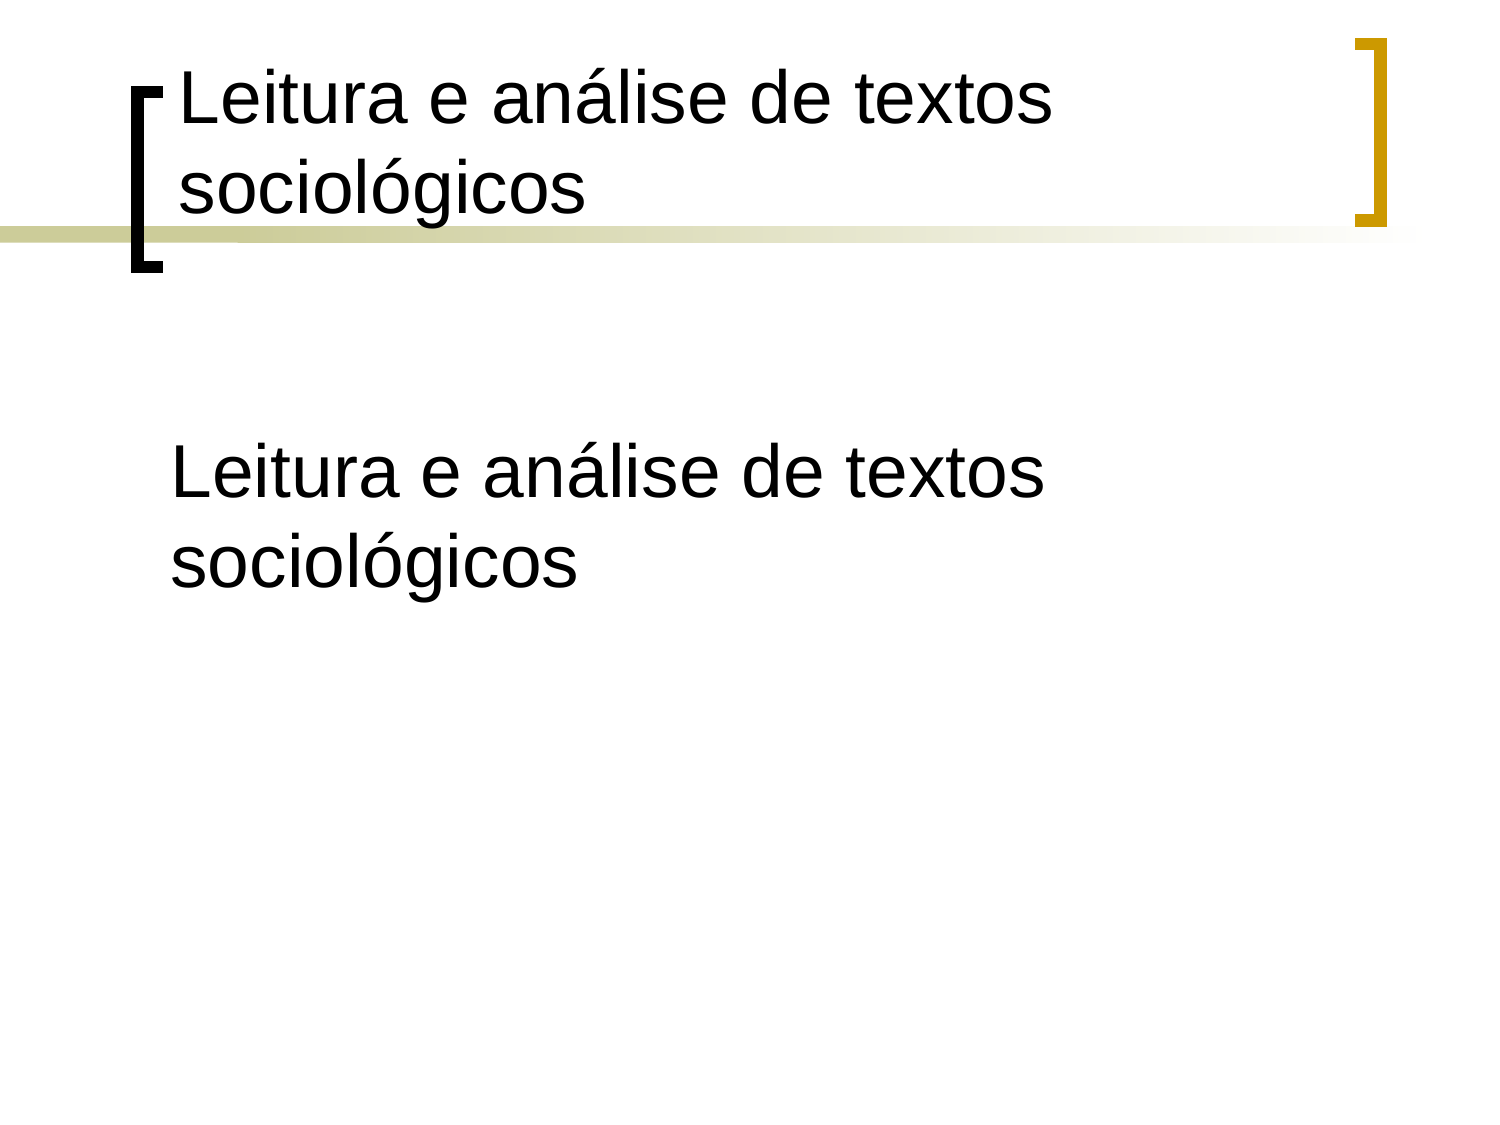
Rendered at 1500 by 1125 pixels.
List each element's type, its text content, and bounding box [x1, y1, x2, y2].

text_box Leitura e análise de textos sociológicos [164, 0, 1316, 237]
title Leitura e análise de textos sociológicos [155, 324, 1413, 1001]
